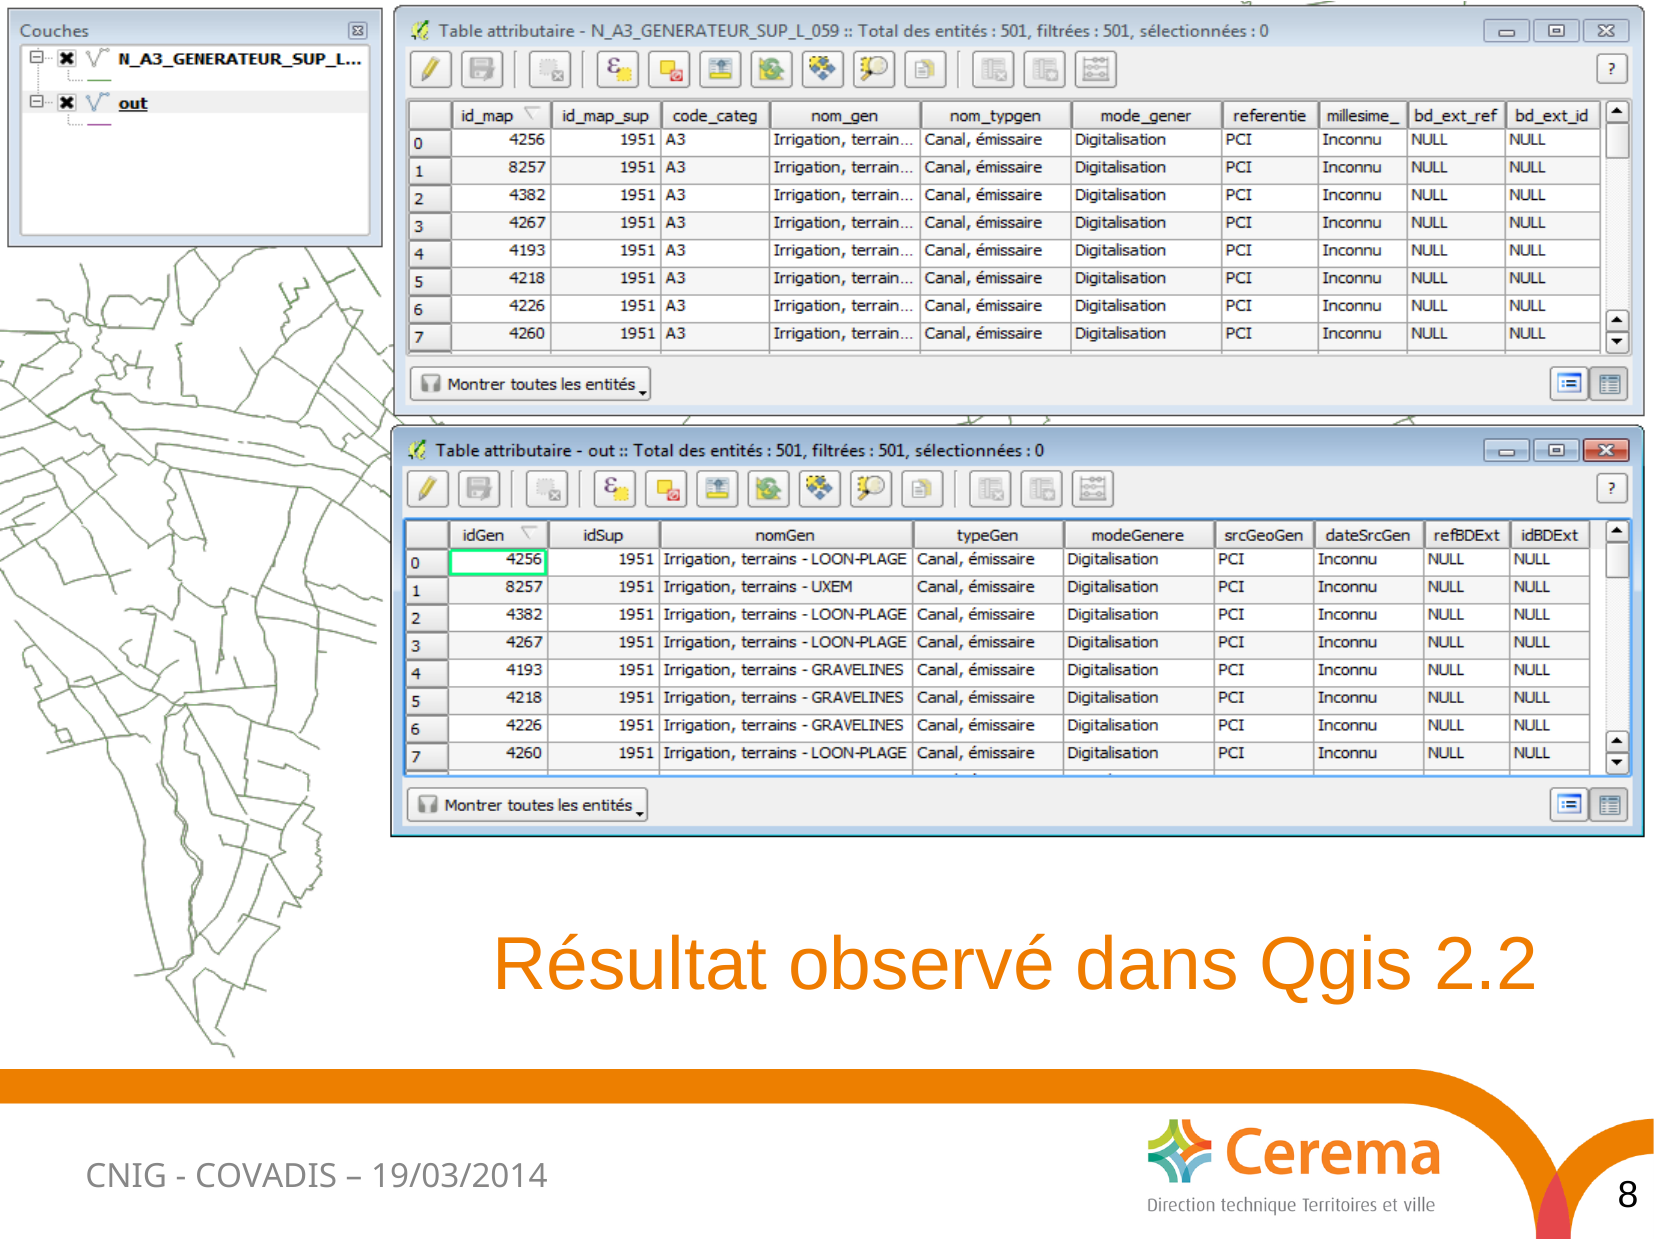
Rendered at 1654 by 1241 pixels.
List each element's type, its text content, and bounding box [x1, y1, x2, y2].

picture [0, 1069, 1654, 1239]
picture [0, 1, 1654, 1063]
title Résultat observé dans Qgis 2.2 [389, 855, 1642, 1063]
